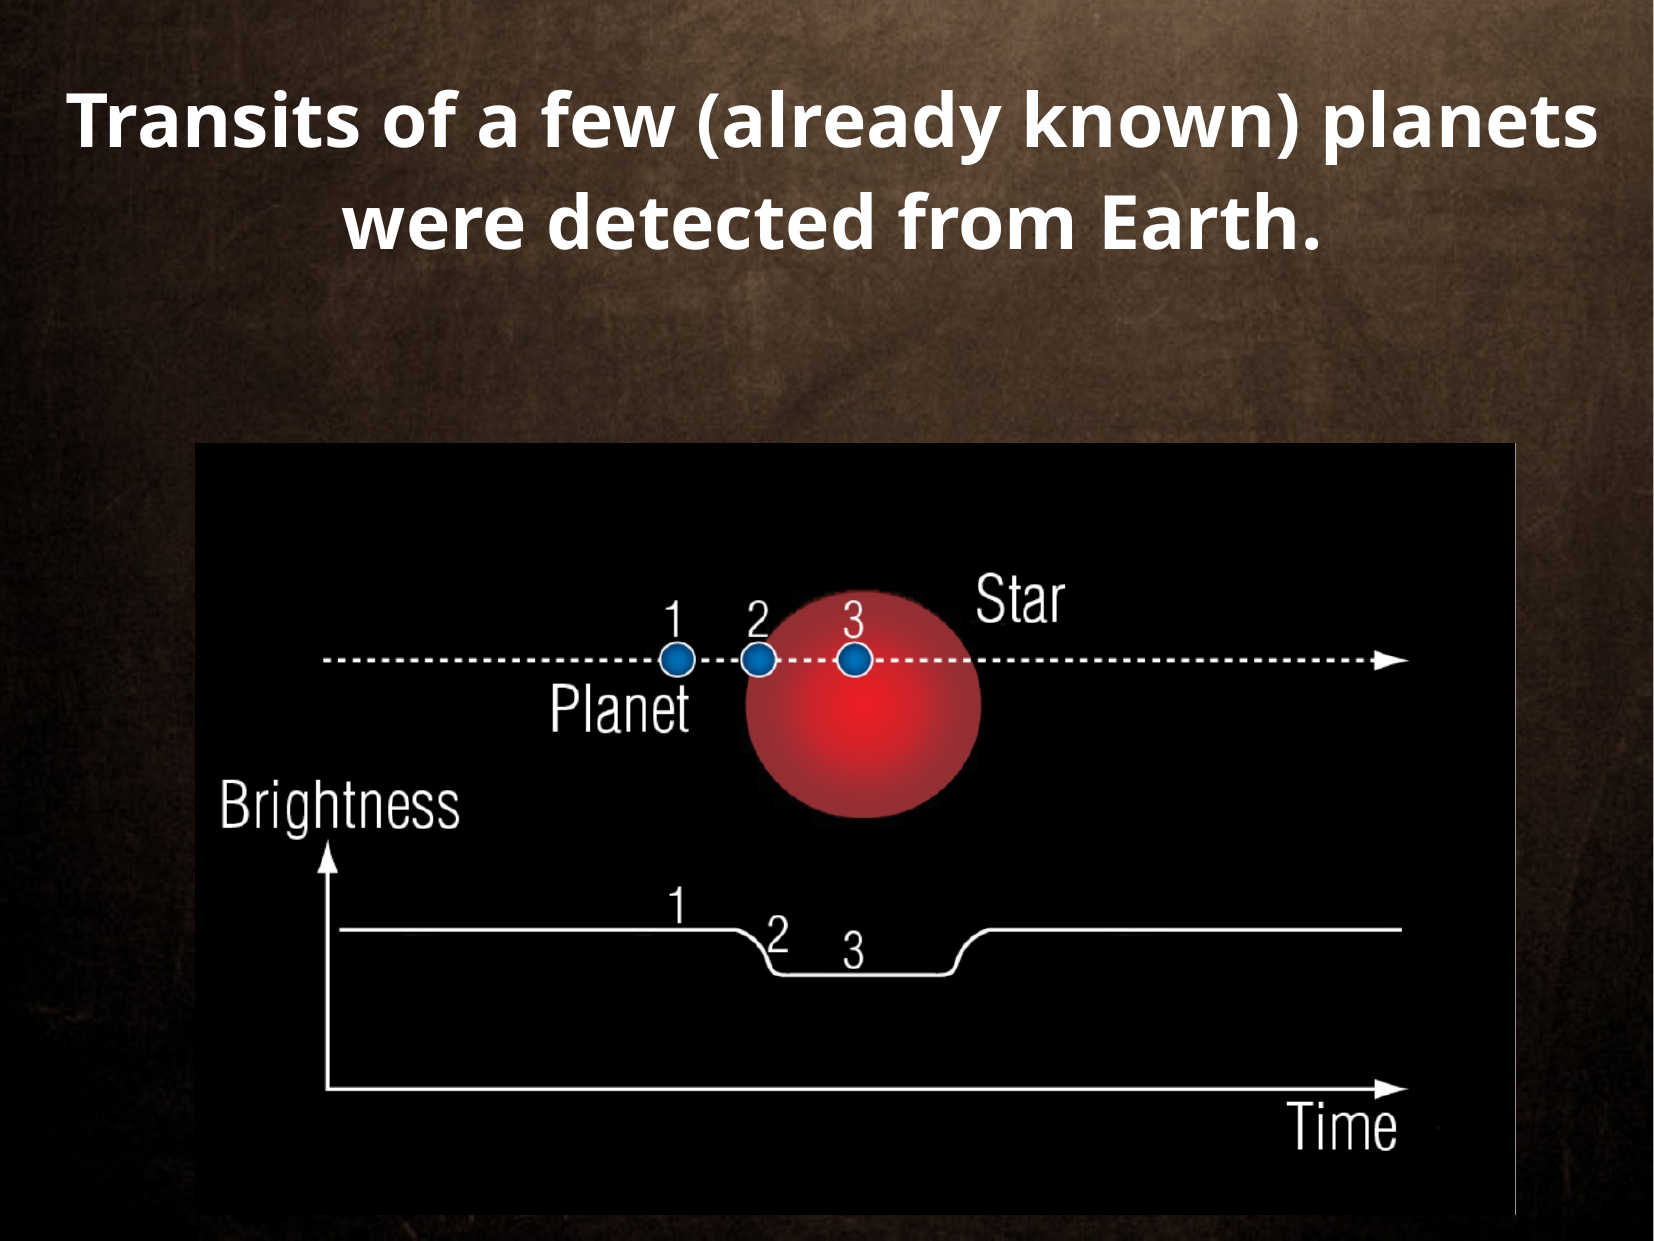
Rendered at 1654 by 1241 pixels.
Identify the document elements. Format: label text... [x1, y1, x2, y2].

picture [0, 0, 1654, 1241]
text_box Transits of a few (already known) planets were detected from Earth. [45, 60, 1621, 444]
